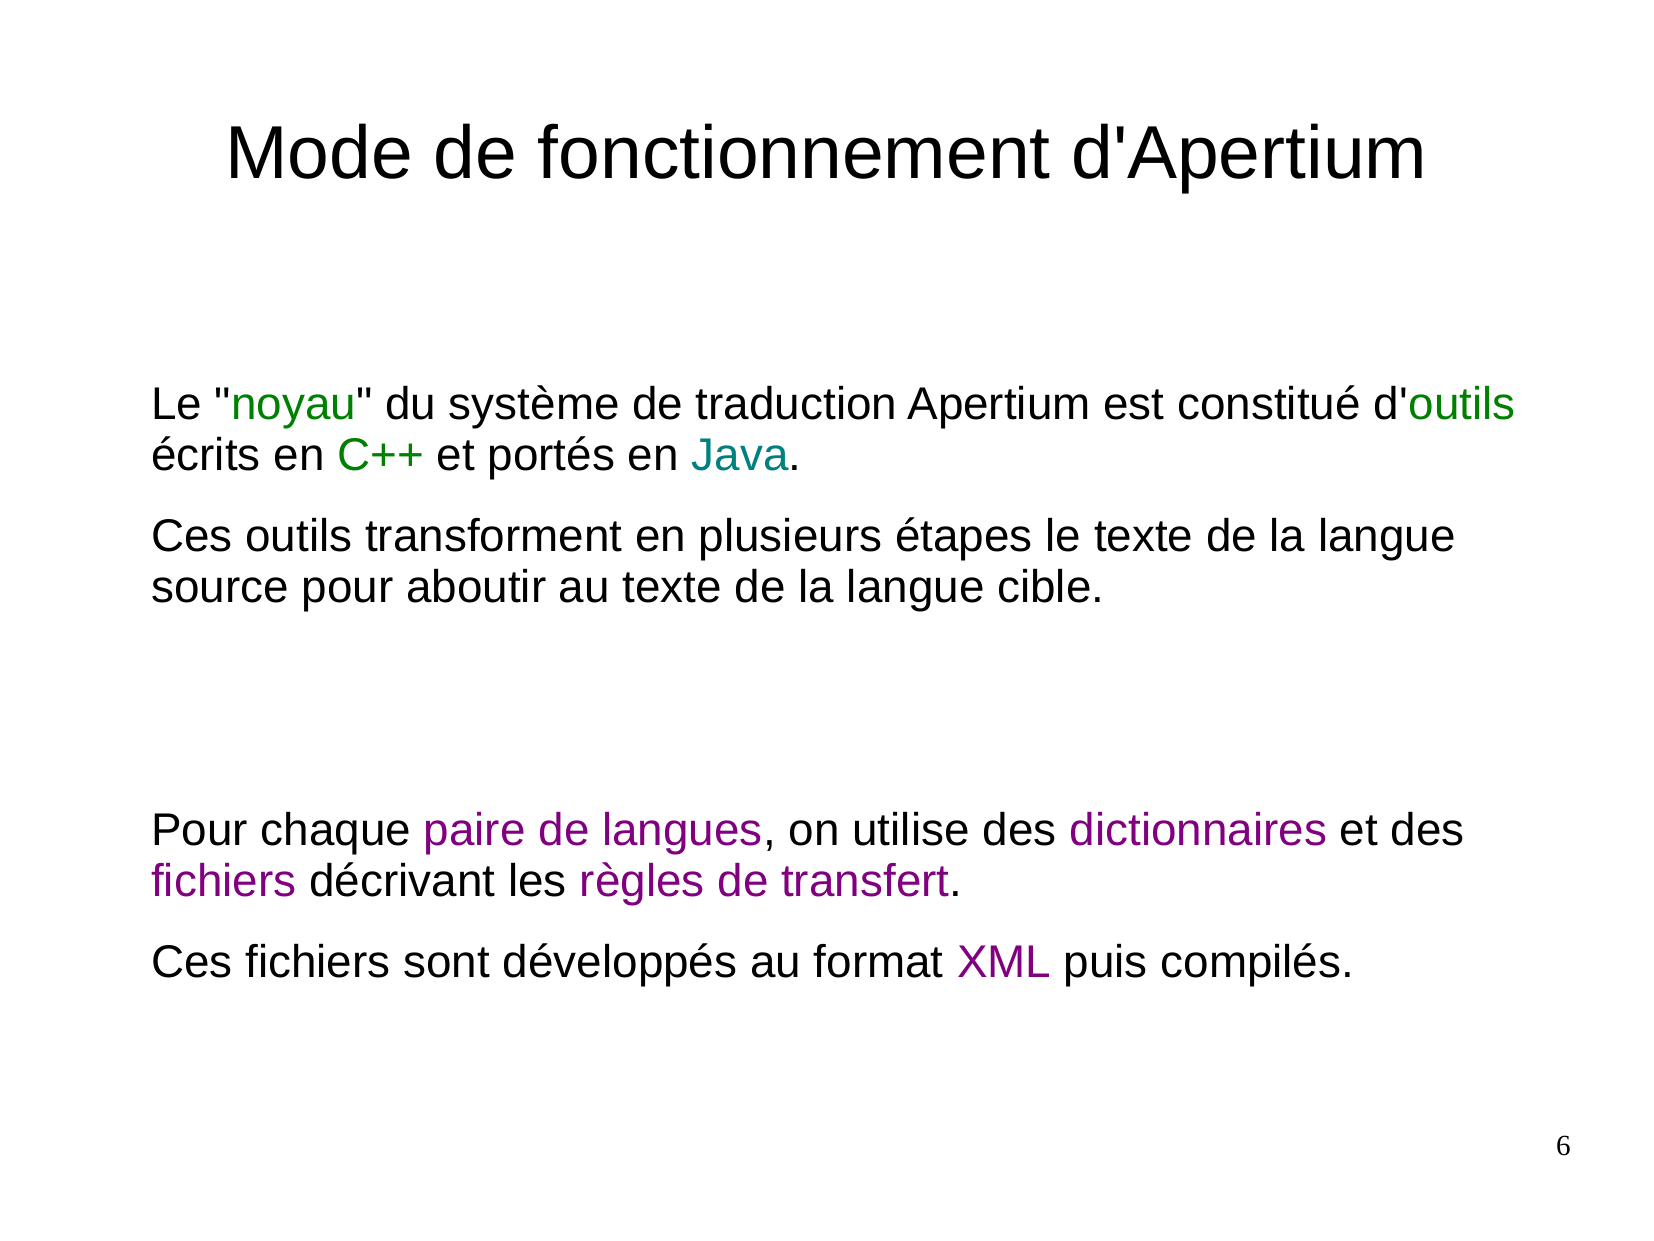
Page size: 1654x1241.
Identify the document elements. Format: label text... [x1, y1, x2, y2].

list Le "noyau" du système de traduction Apertium est constitué d'outils écrits en C++ et portés en Java. Ces outils transforment en plusieurs étapes le texte de la langue source pour aboutir au texte de la langue cible. Pour chaque paire de langues, on utilise des dictionnaires et des fichiers décrivant les règles de transfert. Ces fichiers sont développés au format XML puis compilés. [80, 377, 1536, 993]
title Mode de fonctionnement d'Apertium [82, 49, 1571, 257]
